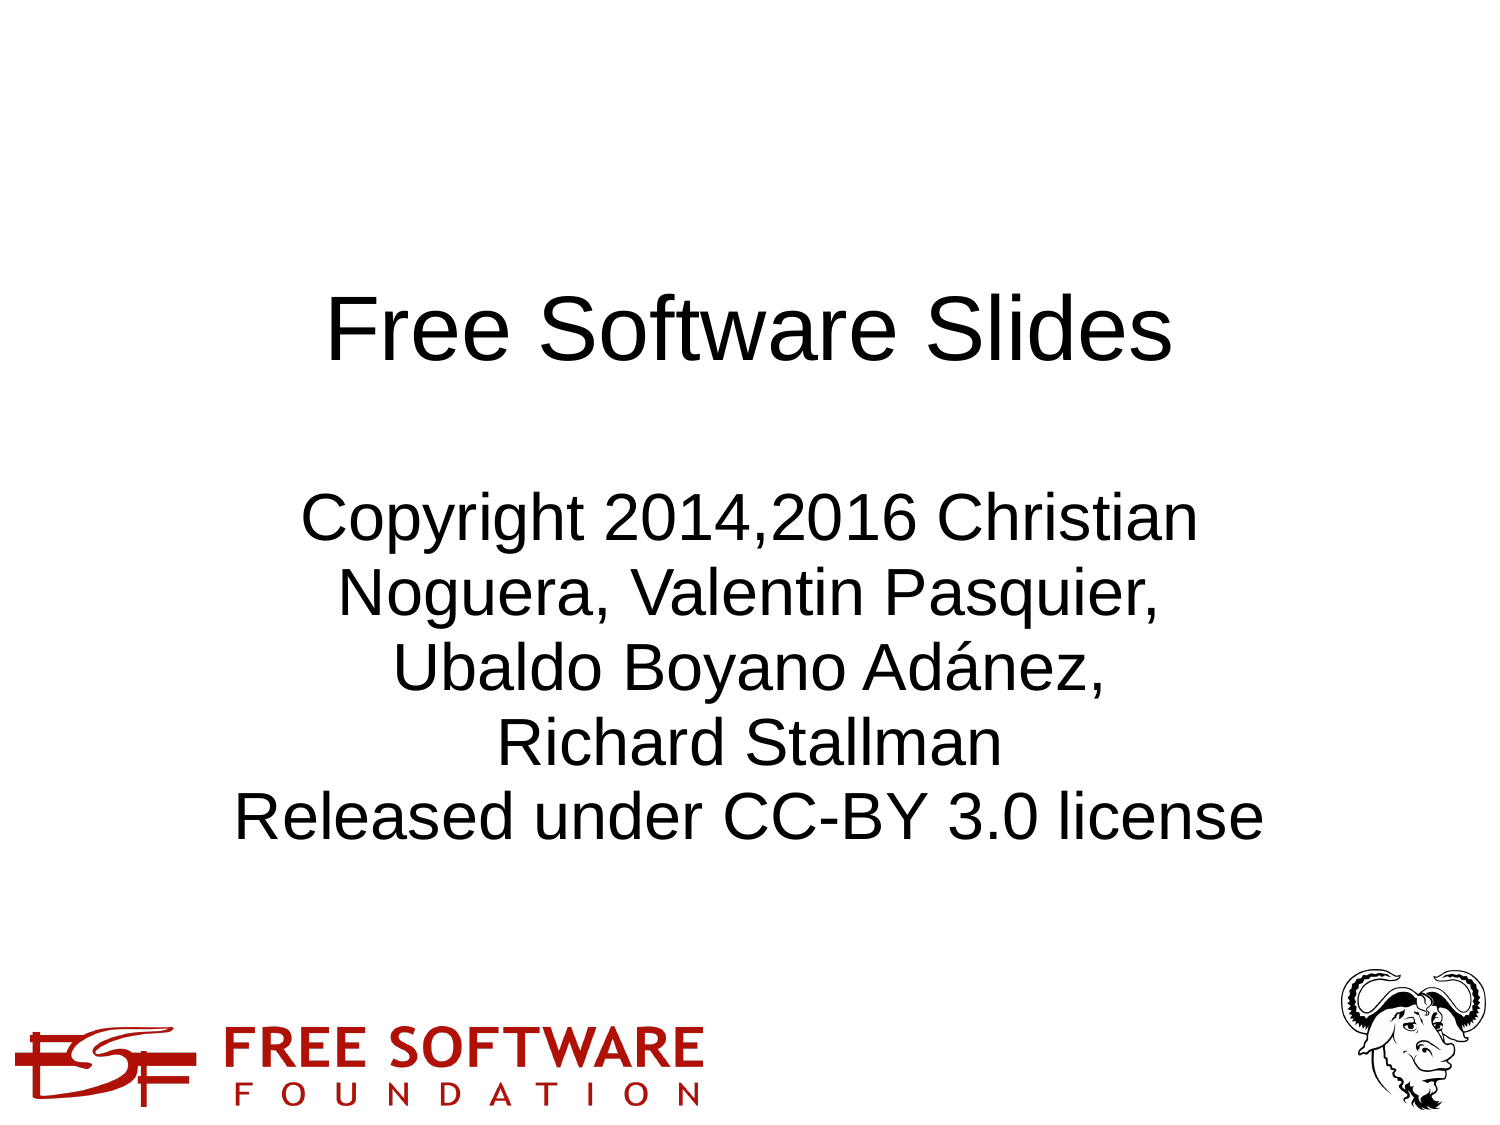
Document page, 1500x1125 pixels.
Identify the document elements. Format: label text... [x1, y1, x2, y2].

picture [15, 1026, 703, 1107]
subtitle Copyright 2014,2016 Christian Noguera, Valentin Pasquier, Ubaldo Boyano Adánez, Richard Stallman Released under CC-BY 3.0 license [225, 257, 1276, 928]
picture [1341, 969, 1486, 1110]
title Free Software Slides [112, 207, 1388, 449]
